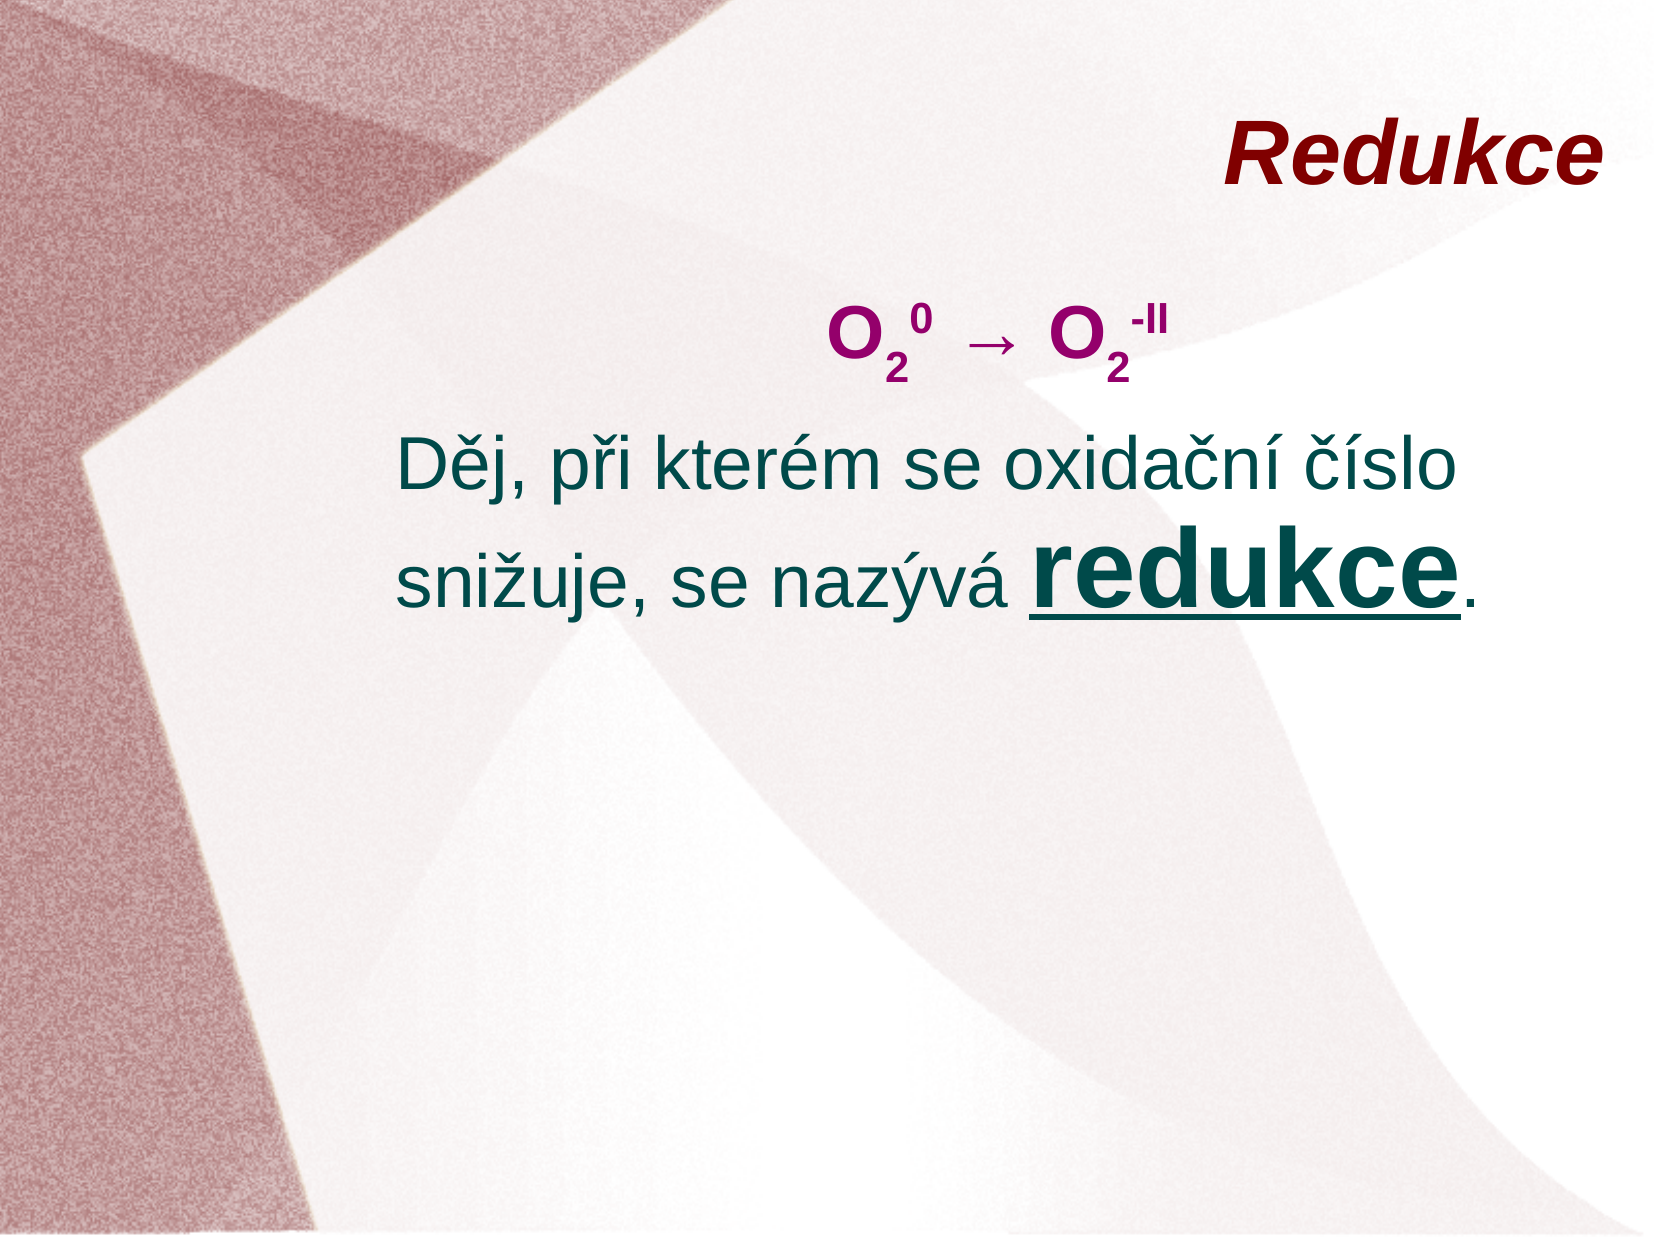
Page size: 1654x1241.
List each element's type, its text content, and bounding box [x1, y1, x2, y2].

picture [0, 0, 1654, 1241]
title Redukce [596, 49, 1607, 257]
list O20 → O2-II Děj, při kterém se oxidační číslo snižuje, se nazývá redukce. [324, 290, 1601, 1010]
